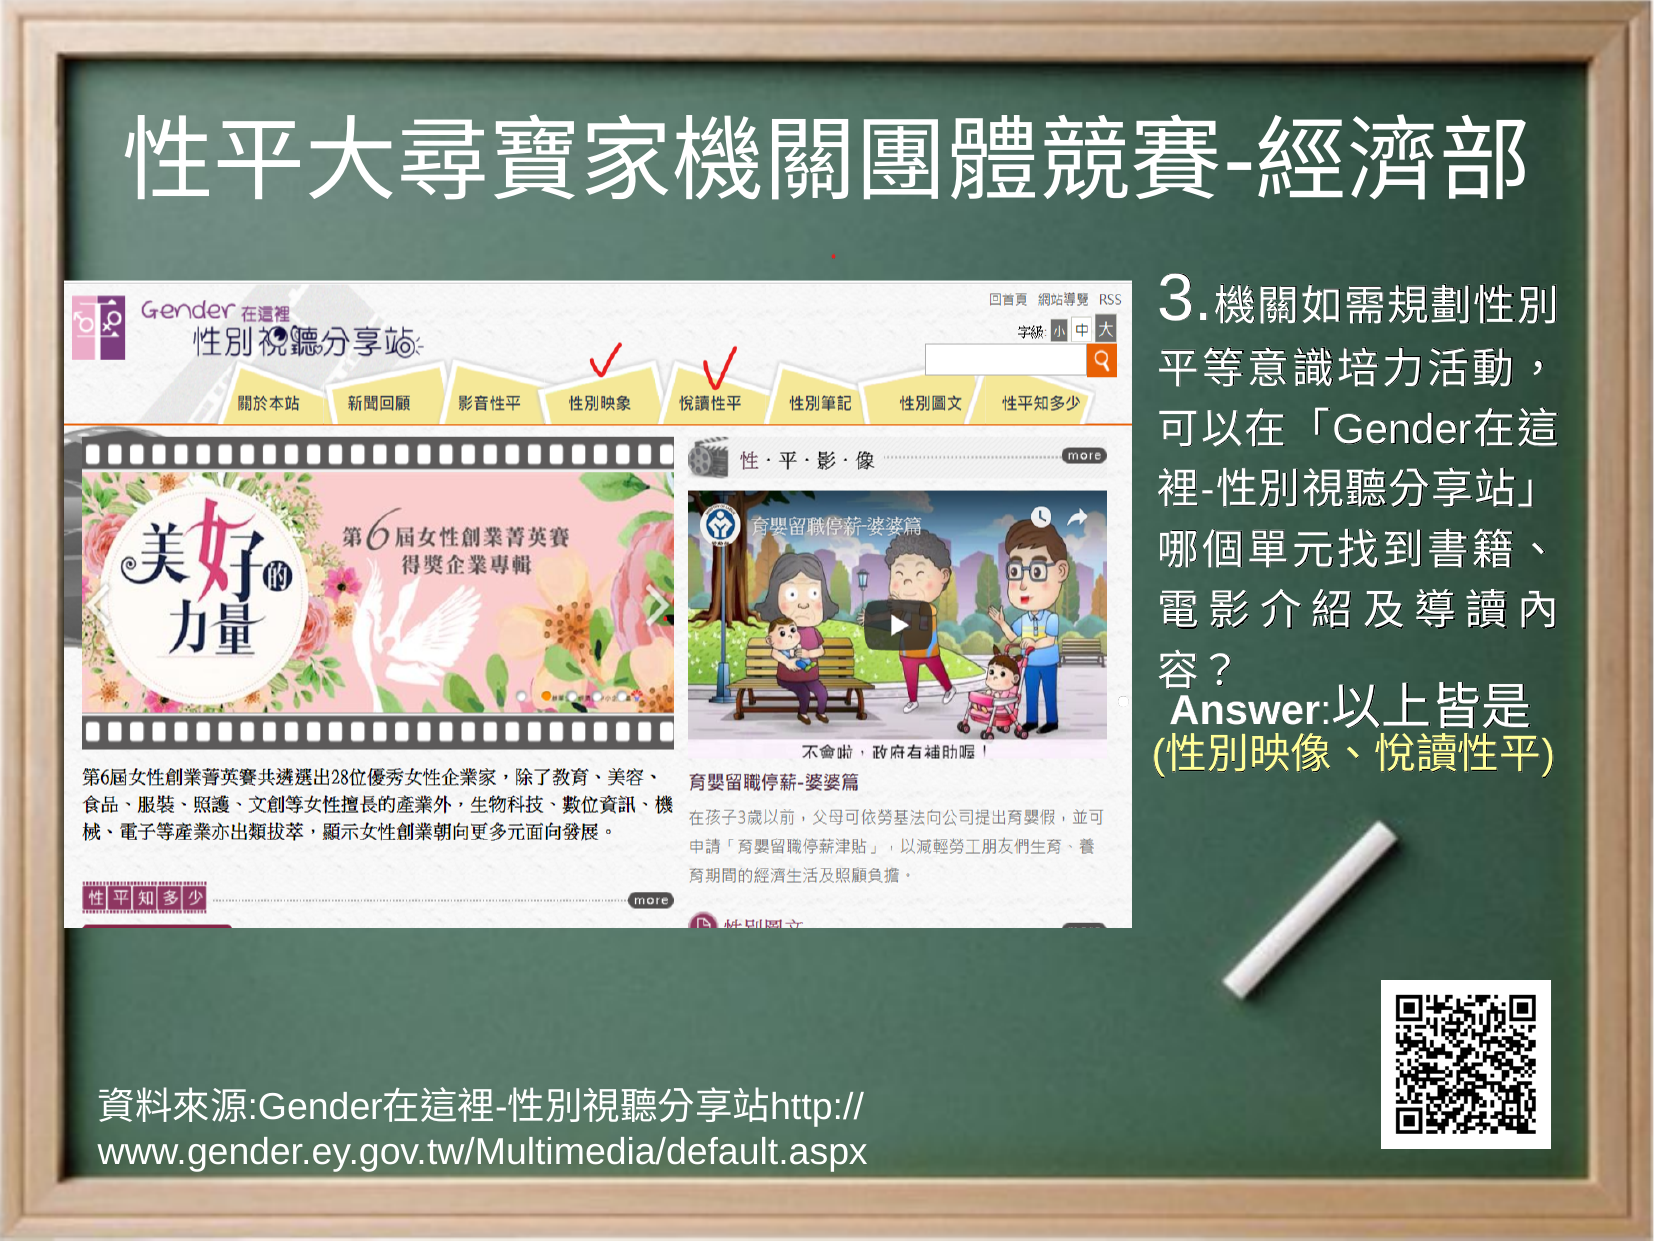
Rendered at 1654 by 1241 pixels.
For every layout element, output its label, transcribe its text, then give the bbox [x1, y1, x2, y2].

picture [0, 0, 1654, 1241]
text_box 資料來源:Gender在這裡-性別視聽分享站http://www.gender.ey.gov.tw/Multimedia/default.aspx [82, 1068, 981, 1173]
list 3.機關如需規劃性別平等意識培力活動，可以在「Gender在這裡-性別視聽分享站」哪個單元找到書籍、電影介紹及導讀內容？ [1132, 790, 1560, 886]
title 性平大尋寶家機關團體競賽-經濟部 [82, 42, 1571, 264]
list 3.機關如需規劃性別平等意識培力活動，可以在「Gender在這裡-性別視聽分享站」哪個單元找到書籍、電影介紹及導讀內容？ [1132, 259, 1560, 666]
list (性別映像、悅讀性平) [1009, 720, 1613, 790]
list Answer:以上皆是 [1027, 666, 1560, 727]
